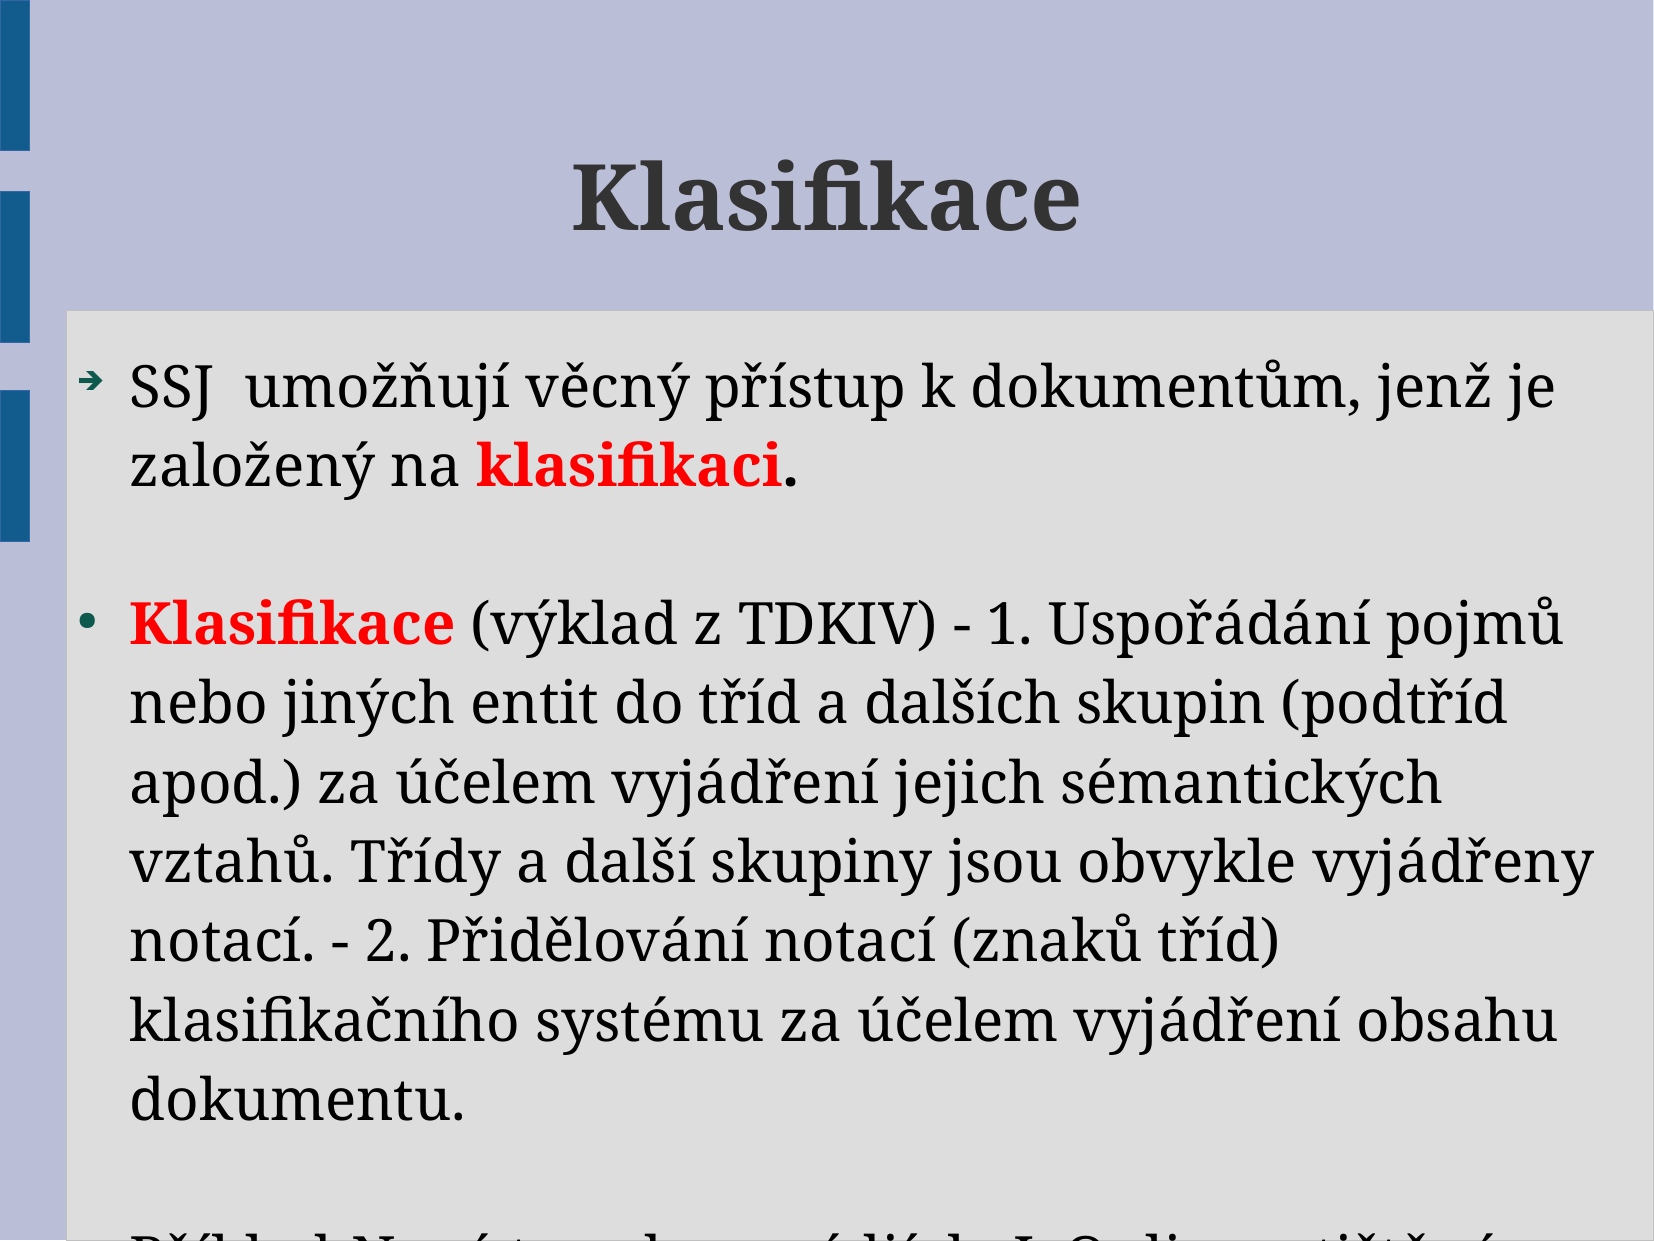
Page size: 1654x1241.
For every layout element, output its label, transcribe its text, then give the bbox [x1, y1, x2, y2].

title Klasifikace [121, 98, 1534, 291]
list SSJ umožňují věcný přístup k dokumentům, jenž je založený na klasifikaci. Klasifikace (výklad z TDKIV) - 1. Uspořádání pojmů nebo jiných entit do tříd a dalších skupin (podtříd apod.) za účelem vyjádření jejich sémantických vztahů. Třídy a další skupiny jsou obvykle vyjádřeny notací. - 2. Přidělování notací (znaků tříd) klasifikačního systému za účelem vyjádření obsahu dokumentu. Příklad Nové trendy v médiích. I, Online a tištěná média signatura 316.774-NOVÉ1-1 http://knihovna.phil.muni.cz/poprve-v-knihovne/rozdeleni-signatur-patrech/ [59, 344, 1625, 1241]
